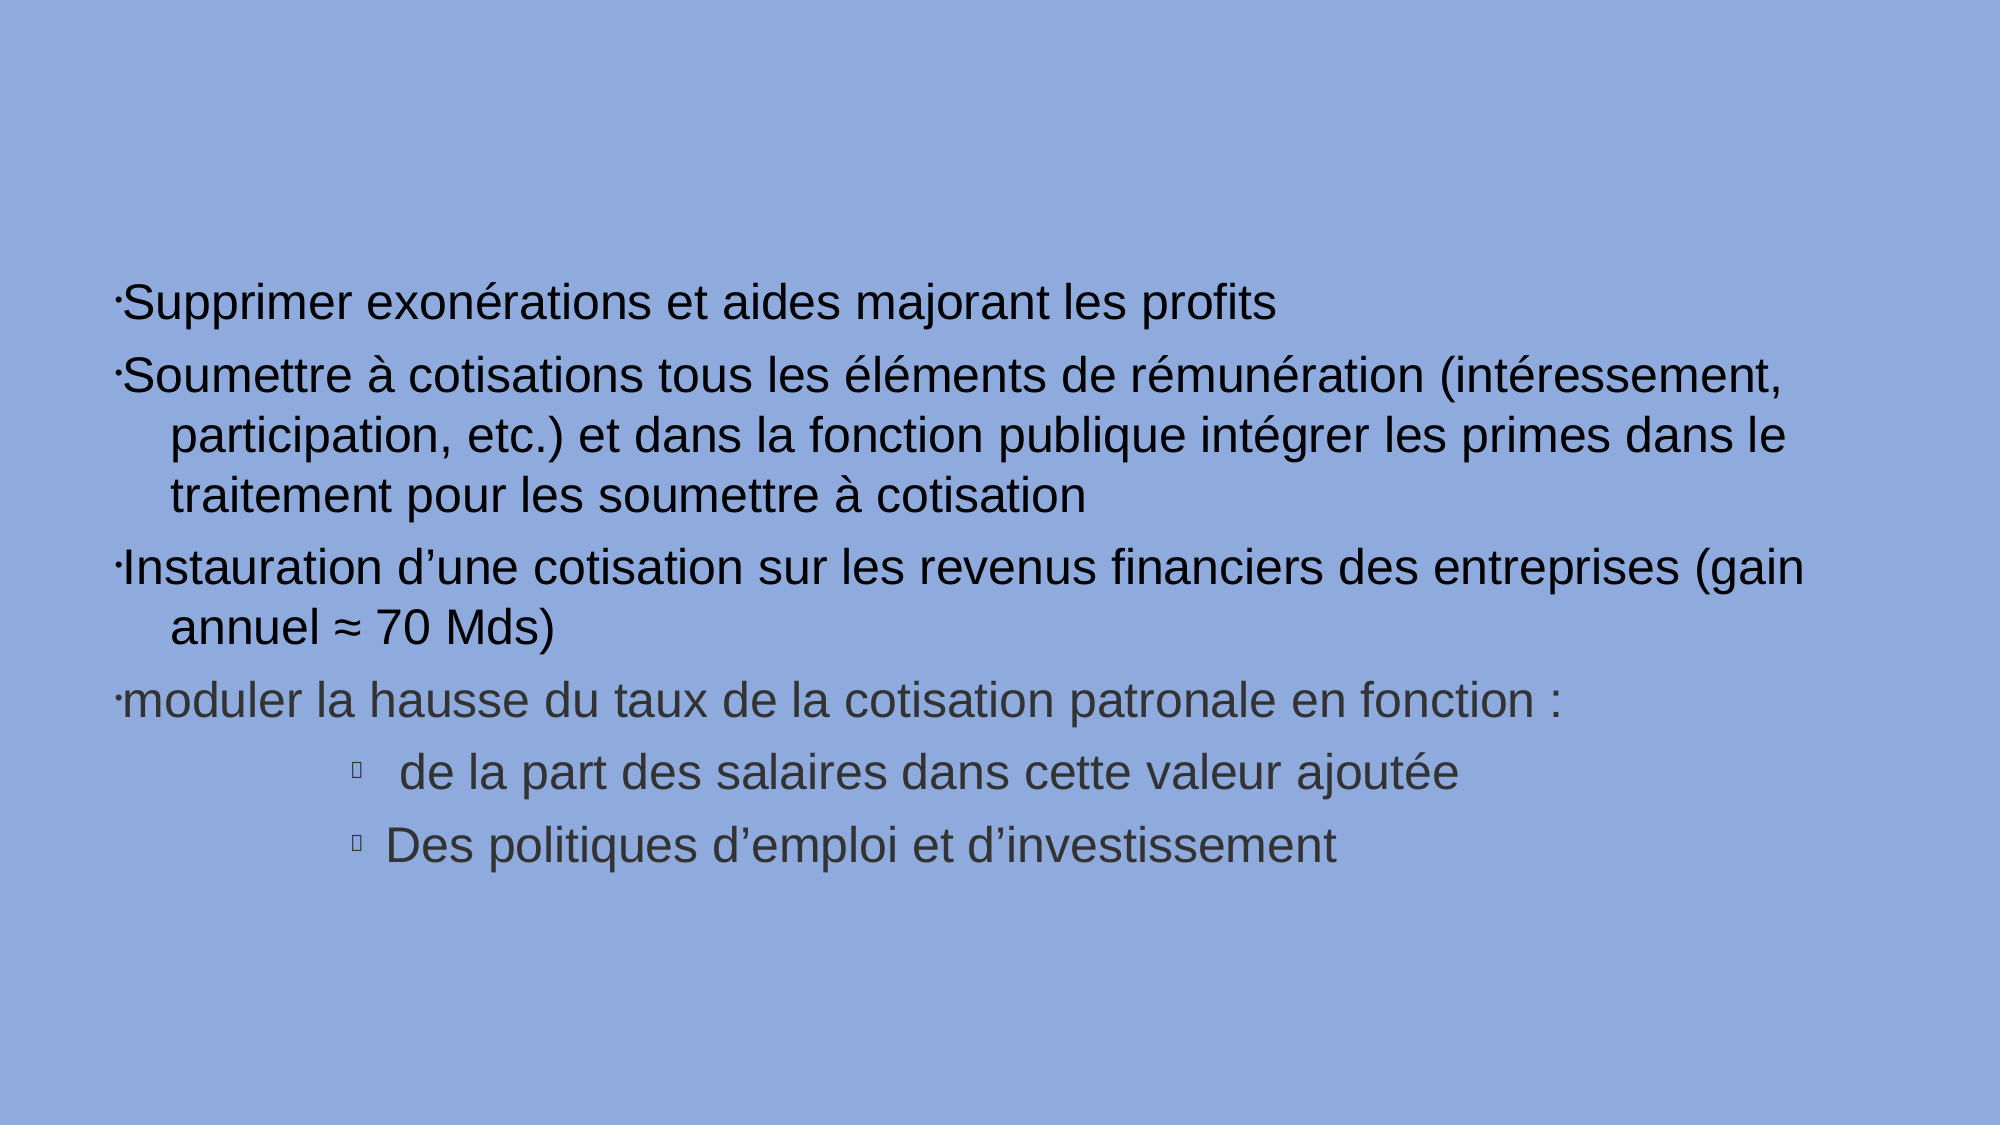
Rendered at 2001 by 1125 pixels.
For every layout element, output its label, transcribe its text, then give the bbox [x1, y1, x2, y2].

text_box Supprimer exonérations et aides majorant les profits Soumettre à cotisations tous les éléments de rémunération (intéressement, participation, etc.) et dans la fonction publique intégrer les primes dans le traitement pour les soumettre à cotisation Instauration d’une cotisation sur les revenus financiers des entreprises (gain annuel ≈ 70 Mds) moduler la hausse du taux de la cotisation patronale en fonction : de la part des salaires dans cette valeur ajoutée Des politiques d’emploi et d’investissement [99, 262, 1900, 1005]
